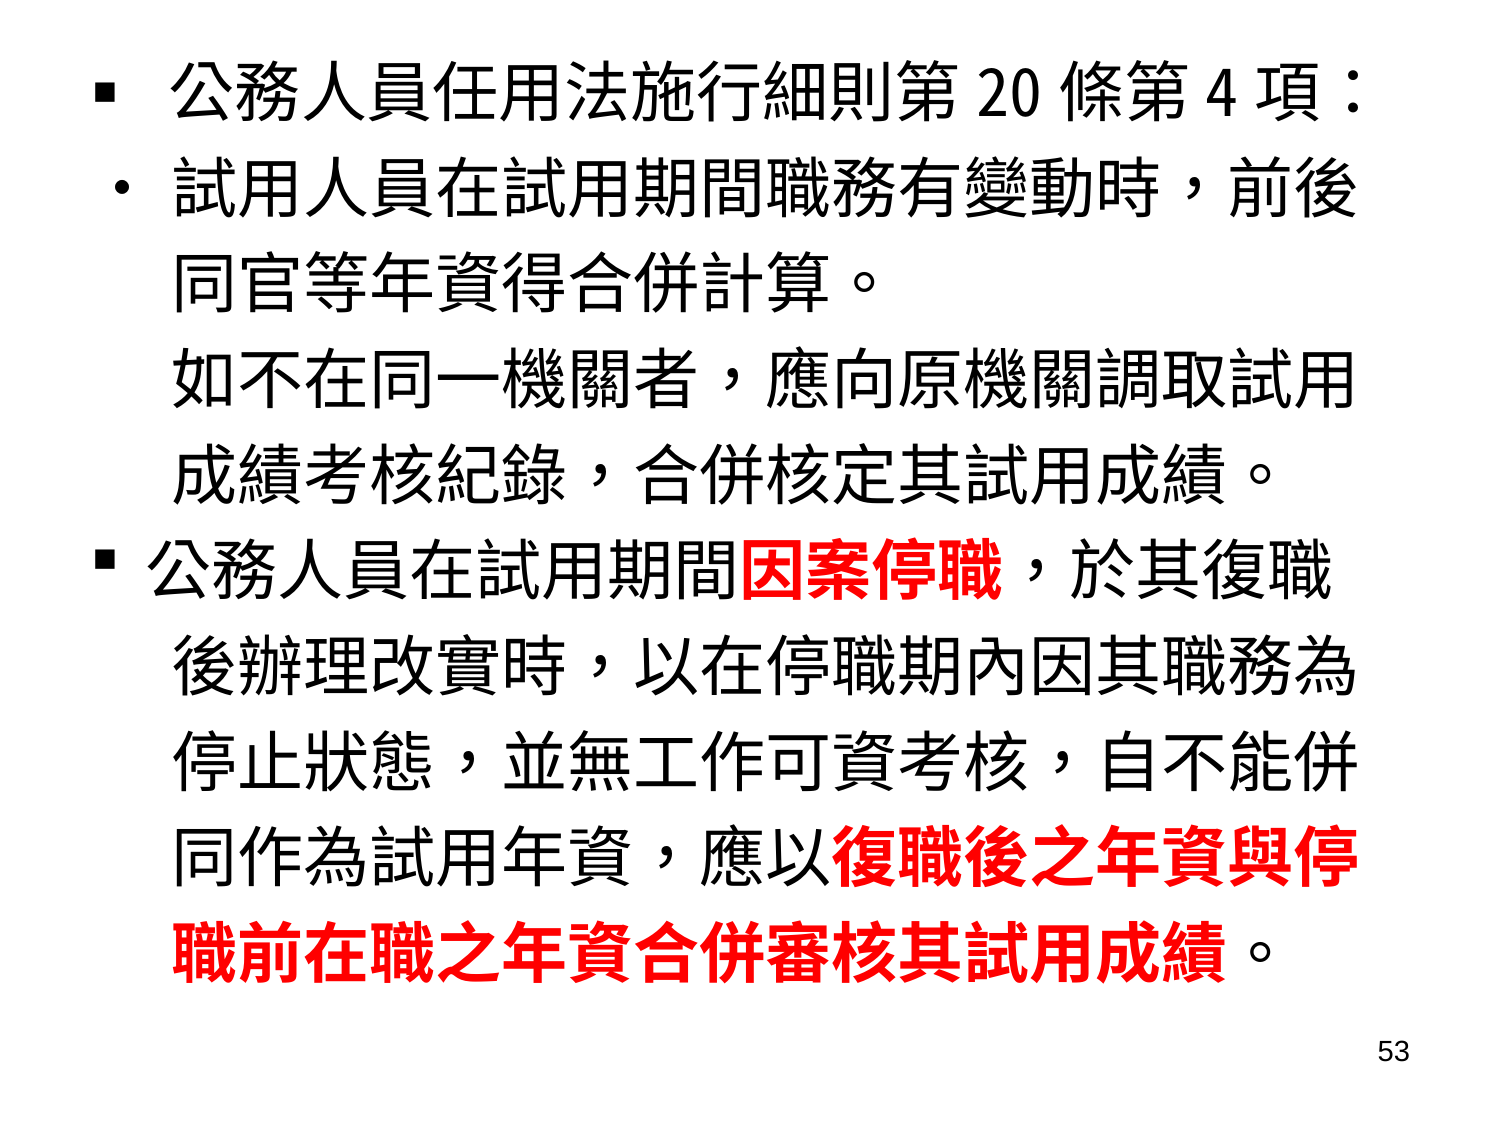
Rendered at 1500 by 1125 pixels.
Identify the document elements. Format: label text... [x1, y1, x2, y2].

list  公務人員任用法施行細則第20條第4項： •試用人員在試用期間職務有變動時，前後 同官等年資得合併計算。 如不在同一機關者，應向原機關調取試用 成績考核紀錄，合併核定其試用成績。 公務人員在試用期間因案停職，於其復職 後辦理改實時，以在停職期內因其職務為 停止狀態，並無工作可資考核，自不能併 同作為試用年資，應以復職後之年資與停 職前在職之年資合併審核其試用成績。 [75, 42, 1426, 1005]
